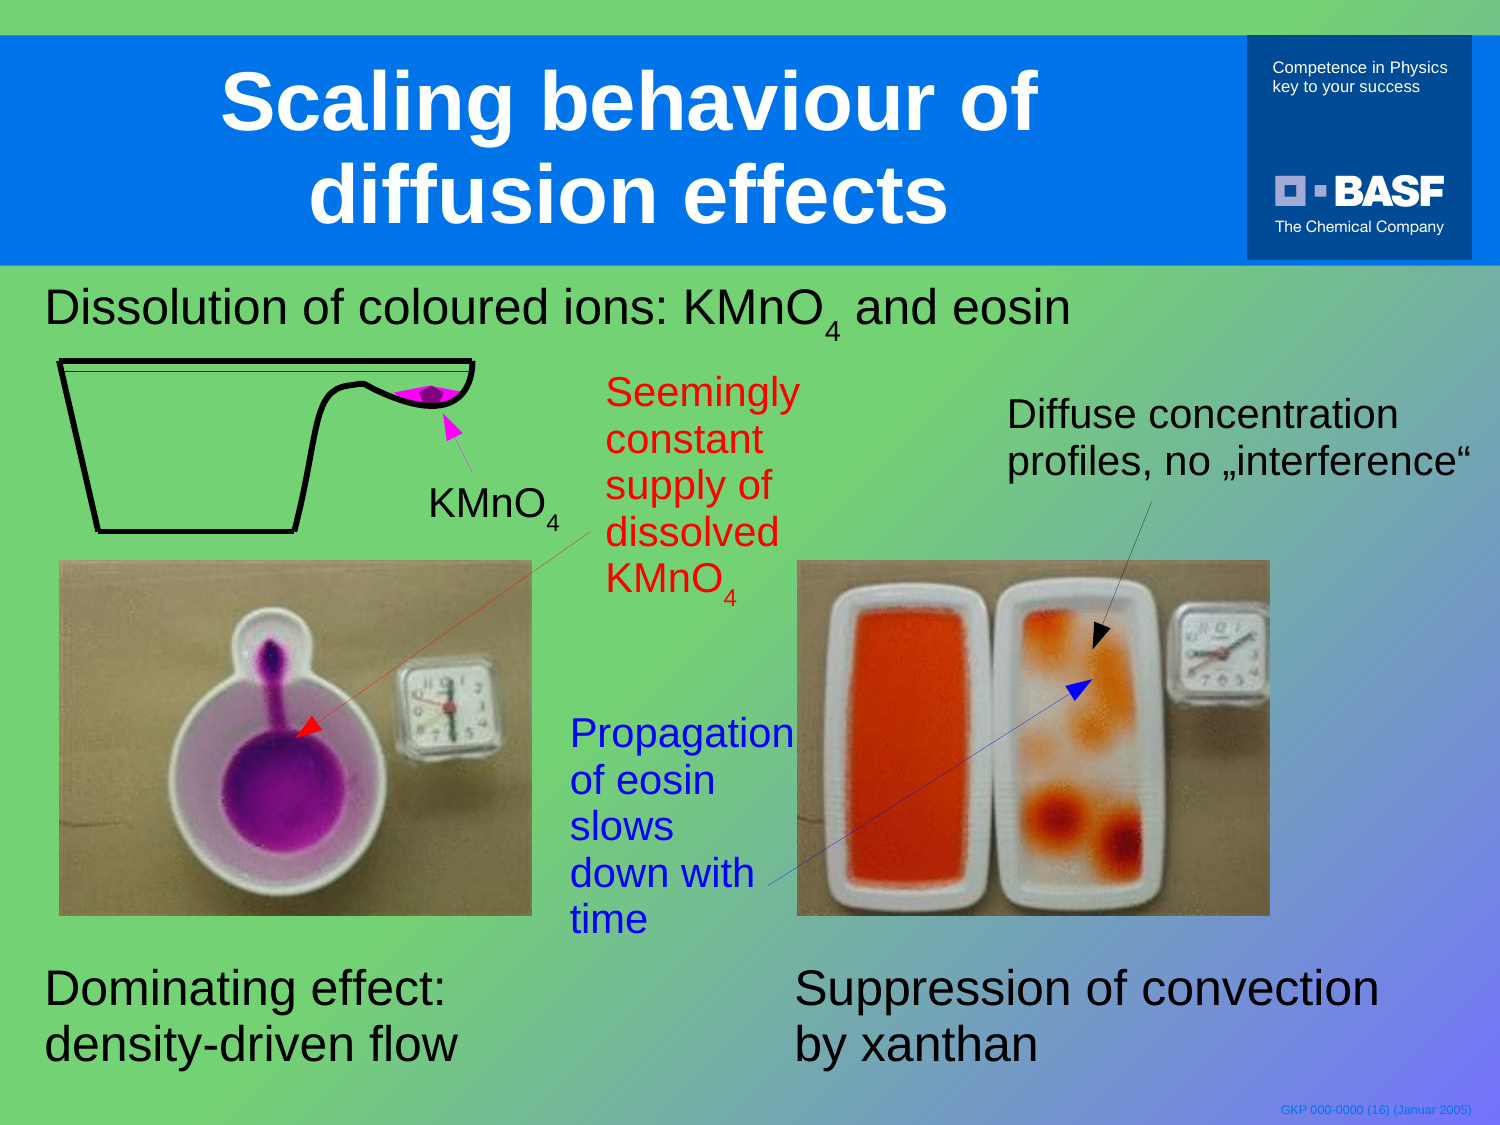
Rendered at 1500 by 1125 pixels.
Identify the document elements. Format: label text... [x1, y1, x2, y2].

title Going micro and nano: approaching the apparent dwarf [1438, 1063, 1500, 1125]
text_box Propagation of eosin slows down with time [555, 702, 811, 952]
text_box Seemingly constant supply of dissolved KMnO4 [590, 361, 827, 621]
text_box Diffuse concentration profiles, no „interference“ [992, 383, 1487, 493]
picture [1247, 35, 1472, 260]
text_box [393, 385, 459, 402]
text_box Dissolution of coloured ions: KMnO4 and eosin Dominating effect: Suppression of convection density-driven flow by xanthan [29, 271, 1410, 1080]
picture [59, 560, 532, 916]
picture [797, 560, 1270, 916]
title Scaling behaviour of diffusion effects [27, 54, 1232, 308]
text_box KMnO4 [413, 472, 575, 544]
